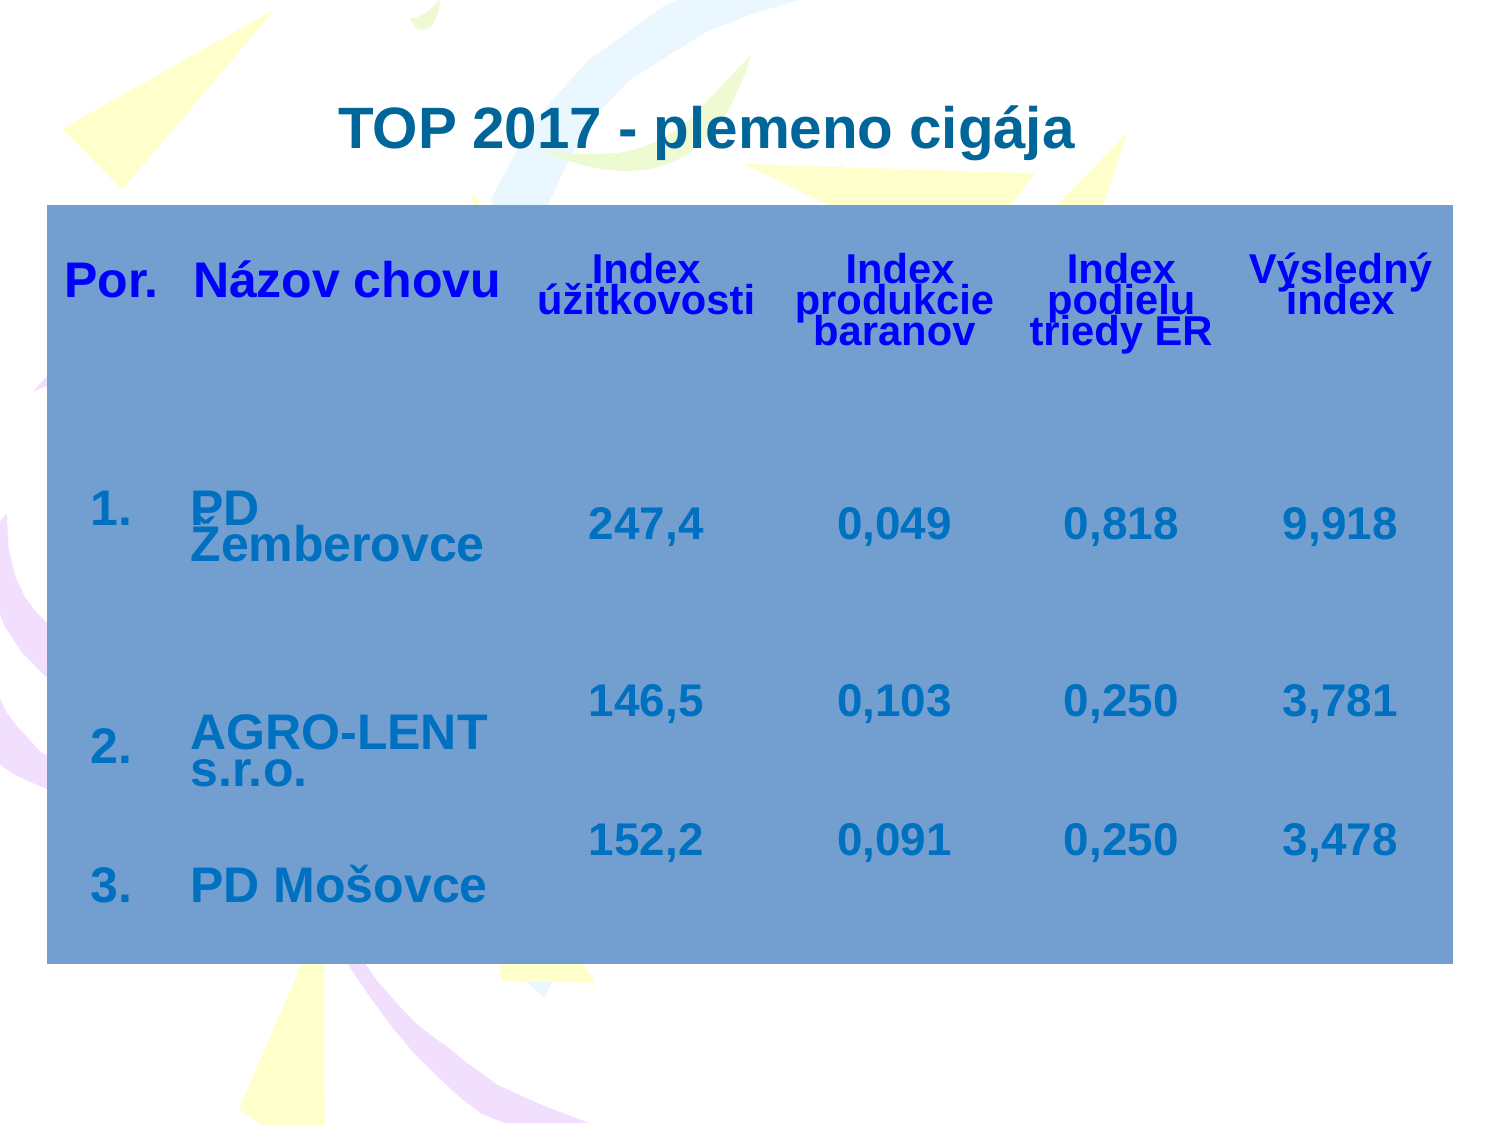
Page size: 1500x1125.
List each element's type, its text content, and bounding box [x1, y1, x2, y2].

table_header Výsledný index [1228, 205, 1453, 396]
table_cell 3. [47, 810, 176, 964]
table_cell 0,818 [1015, 396, 1228, 671]
table_cell 0,250 [1015, 810, 1228, 964]
table_cell PD Žemberovce [176, 396, 519, 671]
text_box TOP 2017 - plemeno cigája [210, 82, 1204, 168]
table_cell 0,091 [774, 810, 1015, 964]
table_cell 3,478 [1228, 810, 1453, 964]
table_cell 3,781 [1228, 671, 1453, 810]
table_header Index úžitkovosti [519, 205, 774, 396]
table_header Názov chovu [176, 205, 519, 396]
table_cell 1. [47, 396, 176, 671]
table_cell 2. [47, 671, 176, 810]
table_cell AGRO-LENT s.r.o. [176, 671, 519, 810]
table_cell 9,918 [1228, 396, 1453, 671]
table_cell PD Mošovce [176, 810, 519, 964]
table_cell 146,5 [519, 671, 774, 810]
table_header Index produkcie baranov [774, 205, 1015, 396]
table_header Por. [47, 205, 176, 396]
table_cell 0,049 [774, 396, 1015, 671]
table_cell 247,4 [519, 396, 774, 671]
table_cell 152,2 [519, 810, 774, 964]
table_header Index podielu triedy ER [1015, 205, 1228, 396]
table_cell 0,250 [1015, 671, 1228, 810]
table_cell 0,103 [774, 671, 1015, 810]
